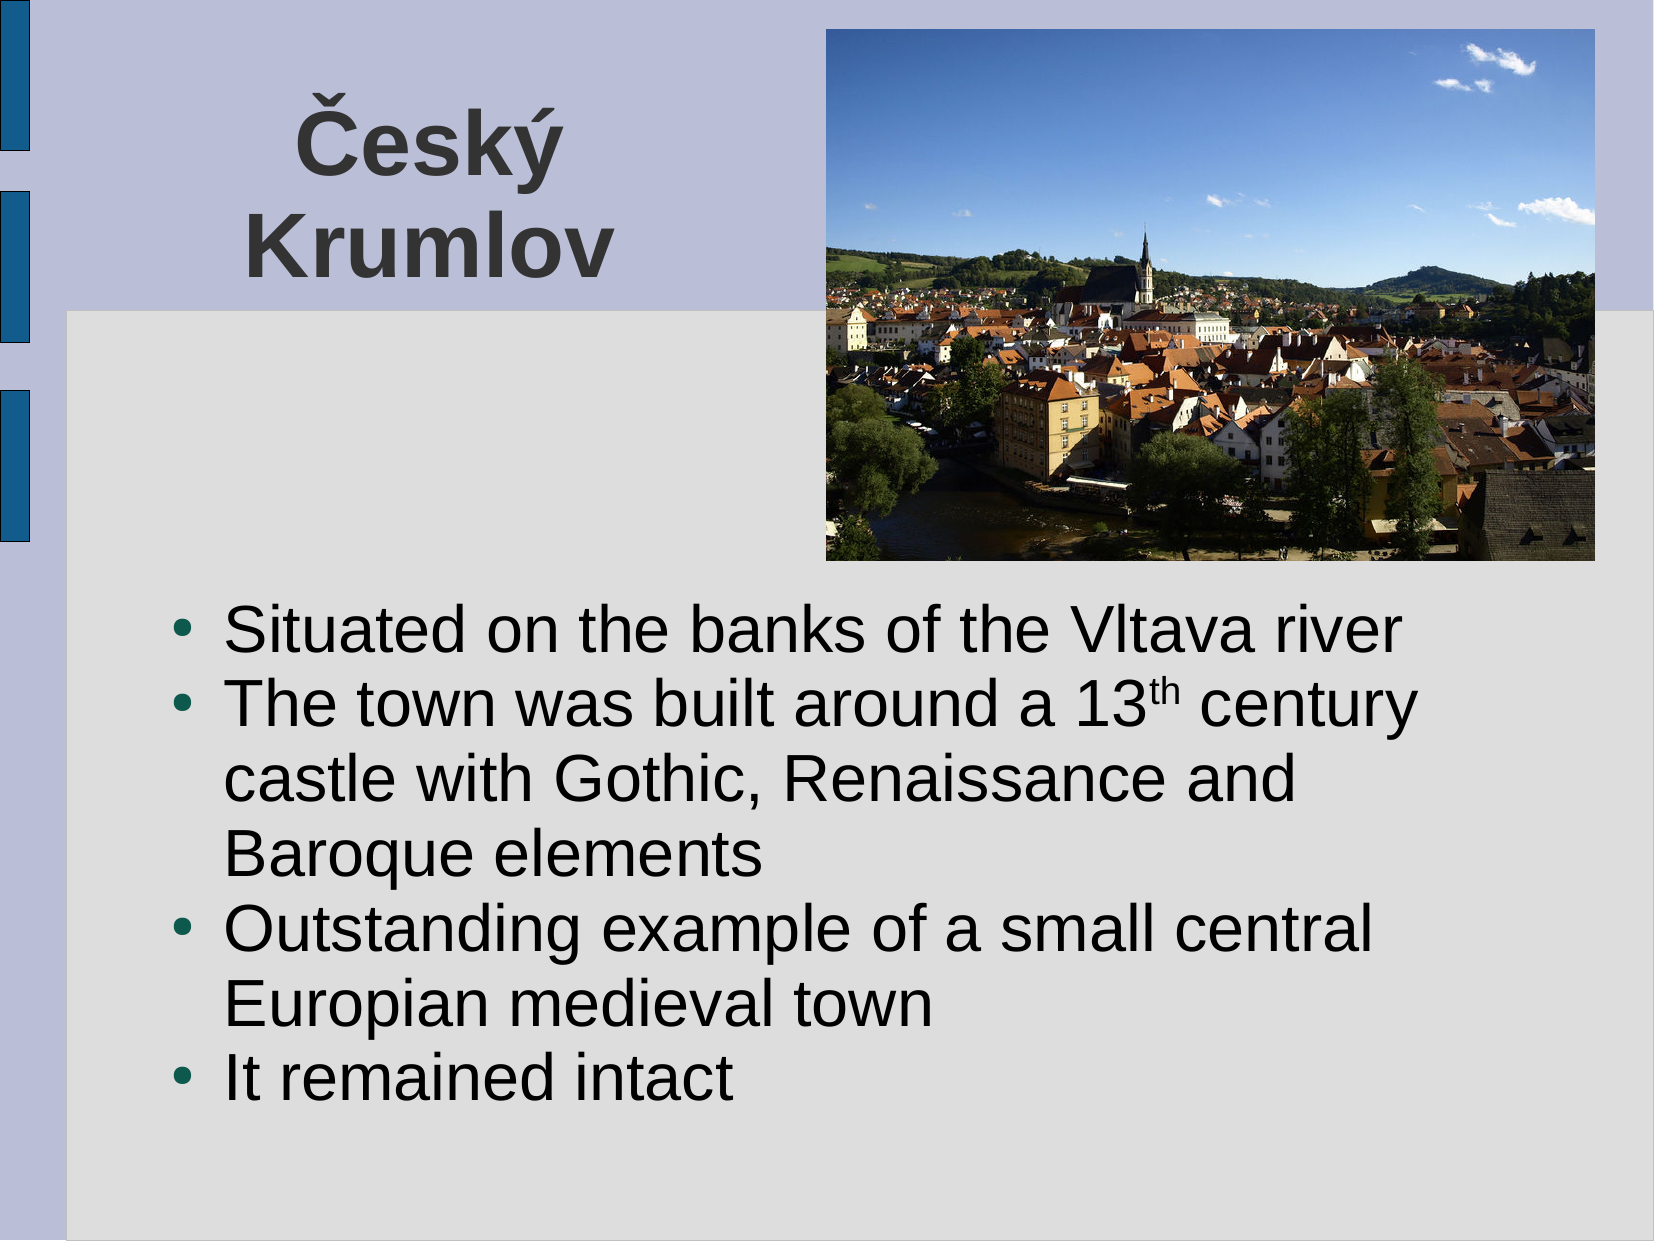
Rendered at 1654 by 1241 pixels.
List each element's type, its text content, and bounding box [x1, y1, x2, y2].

title Český Krumlov [121, 92, 739, 298]
picture [826, 29, 1595, 562]
list Situated on the banks of the Vltava river The town was built around a 13th century castle with Gothic, Renaissance and Baroque elements Outstanding example of a small central Europian medieval town It remained intact [152, 591, 1565, 1241]
